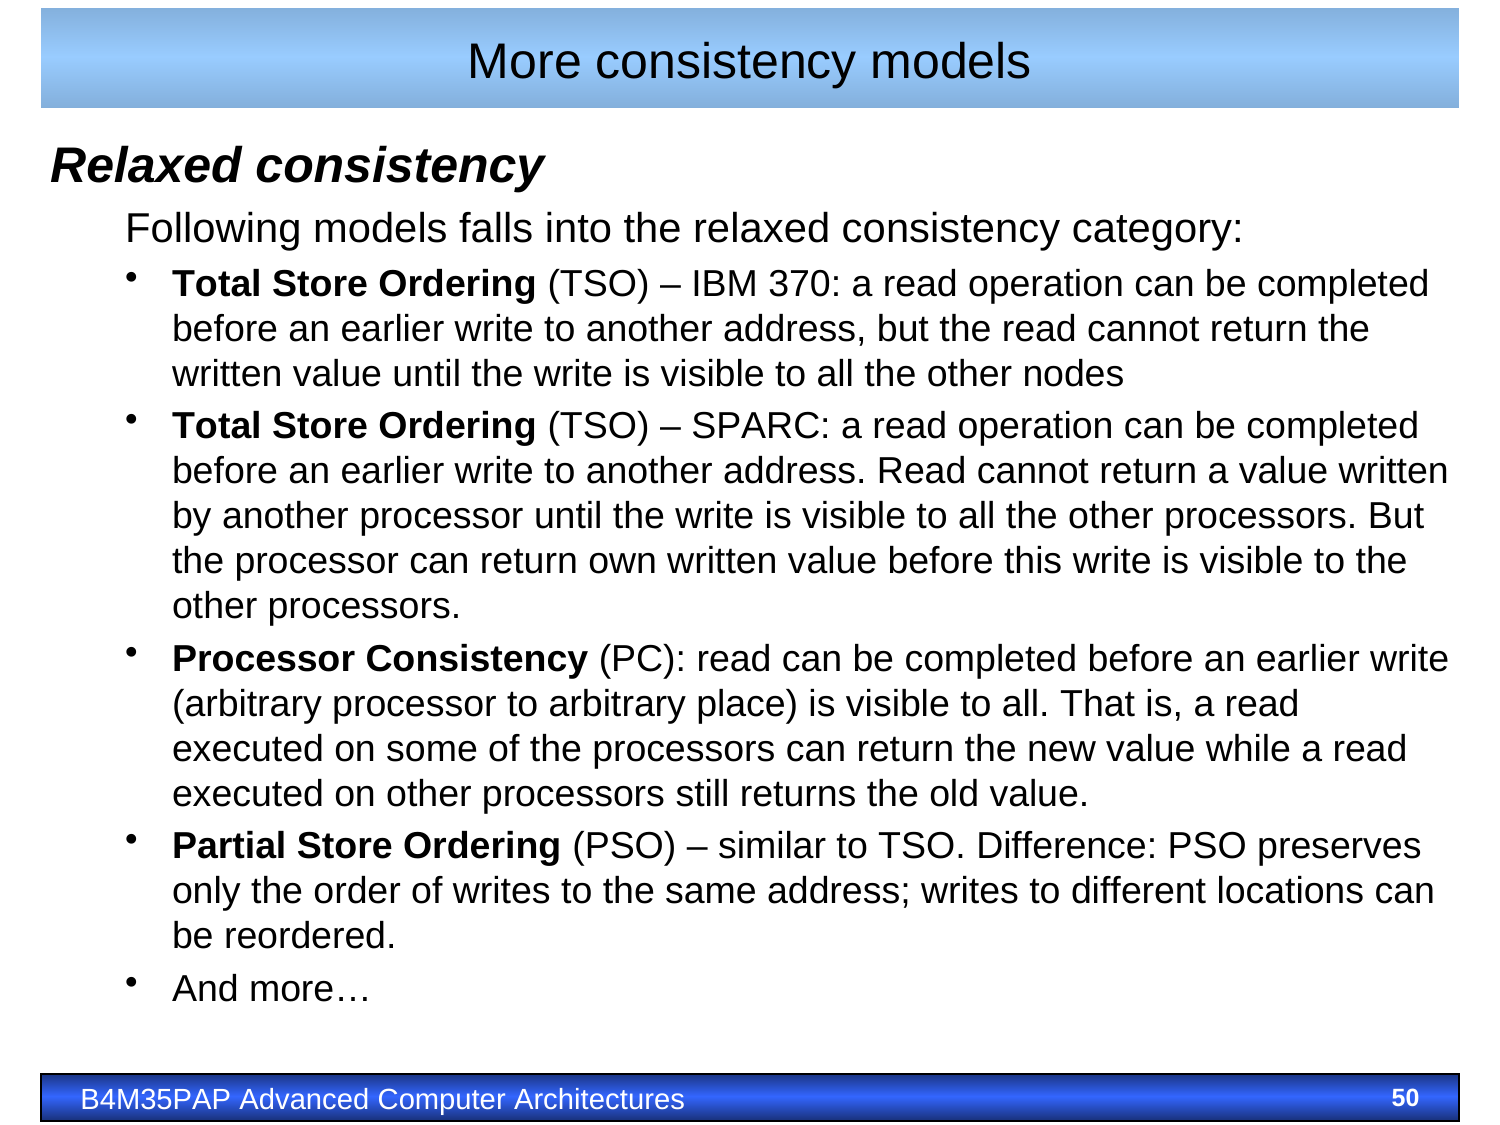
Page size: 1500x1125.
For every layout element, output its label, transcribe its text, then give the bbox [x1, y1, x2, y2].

list Relaxed consistency Following models falls into the relaxed consistency category: Total Store Ordering (TSO) – IBM 370: a read operation can be completed before an earlier write to another address, but the read cannot return the written value until the write is visible to all the other nodes Total Store Ordering (TSO) – SPARC: a read operation can be completed before an earlier write to another address. Read cannot return a value written by another processor until the write is visible to all the other processors. But the processor can return own written value before this write is visible to the other processors. Processor Consistency (PC): read can be completed before an earlier write (arbitrary processor to arbitrary place) is visible to all. That is, a read executed on some of the processors can return the new value while a read executed on other processors still returns the old value. Partial Store Ordering (PSO) – similar to TSO. Difference: PSO preserves only the order of writes to the same address; writes to different locations can be reordered. And more… [35, 125, 1465, 968]
title More consistency models [41, 8, 1459, 108]
